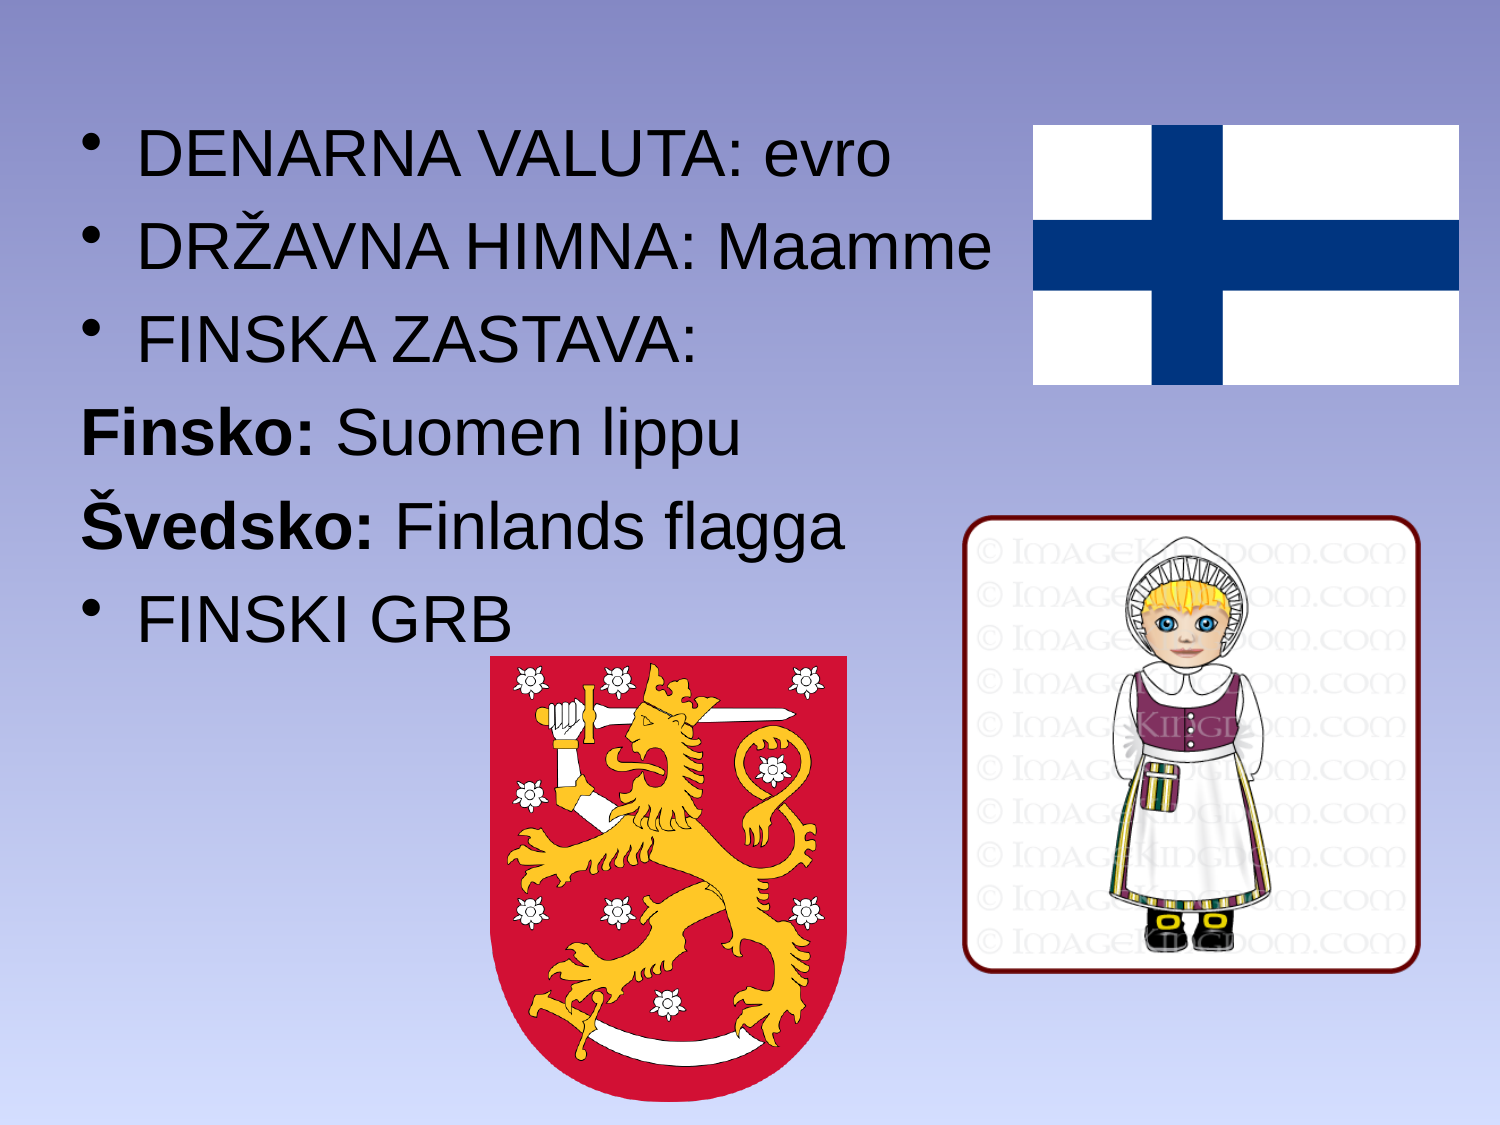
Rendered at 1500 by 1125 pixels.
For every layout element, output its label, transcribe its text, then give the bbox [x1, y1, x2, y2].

picture [490, 656, 847, 1103]
list DENARNA VALUTA: evro DRŽAVNA HIMNA: Maamme FINSKA ZASTAVA: Finsko: Suomen lippu Švedsko: Finlands flagga FINSKI GRB [64, 101, 1415, 845]
picture [962, 515, 1421, 974]
picture [1033, 125, 1459, 385]
